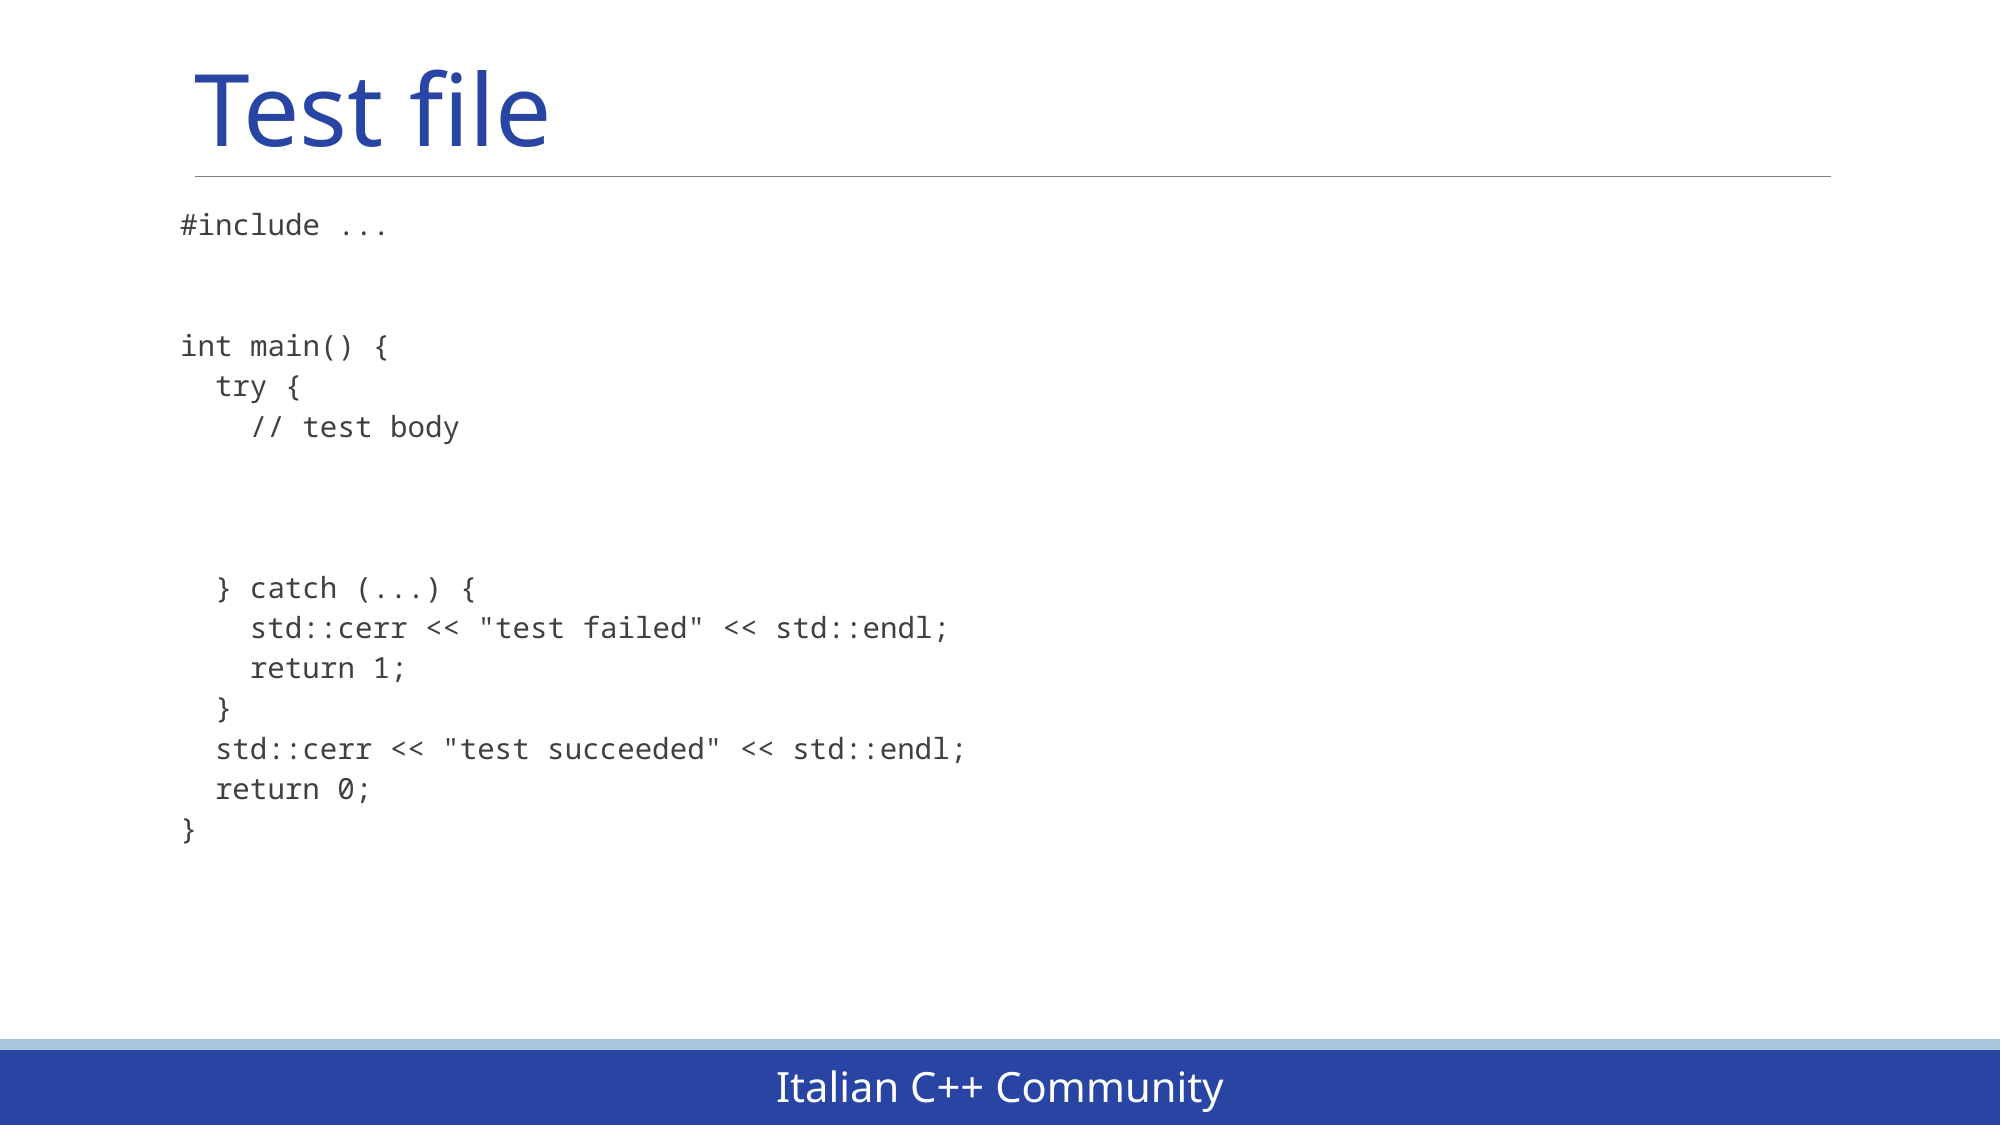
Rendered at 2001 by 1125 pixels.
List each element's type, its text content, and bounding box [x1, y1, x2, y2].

title Test file [179, 2, 1830, 175]
list #include ... int main() { try { // test body } catch (...) { std::cerr << "test failed" << std::endl; return 1; } std::cerr << "test succeeded" << std::endl; return 0; } [179, 202, 1949, 1011]
